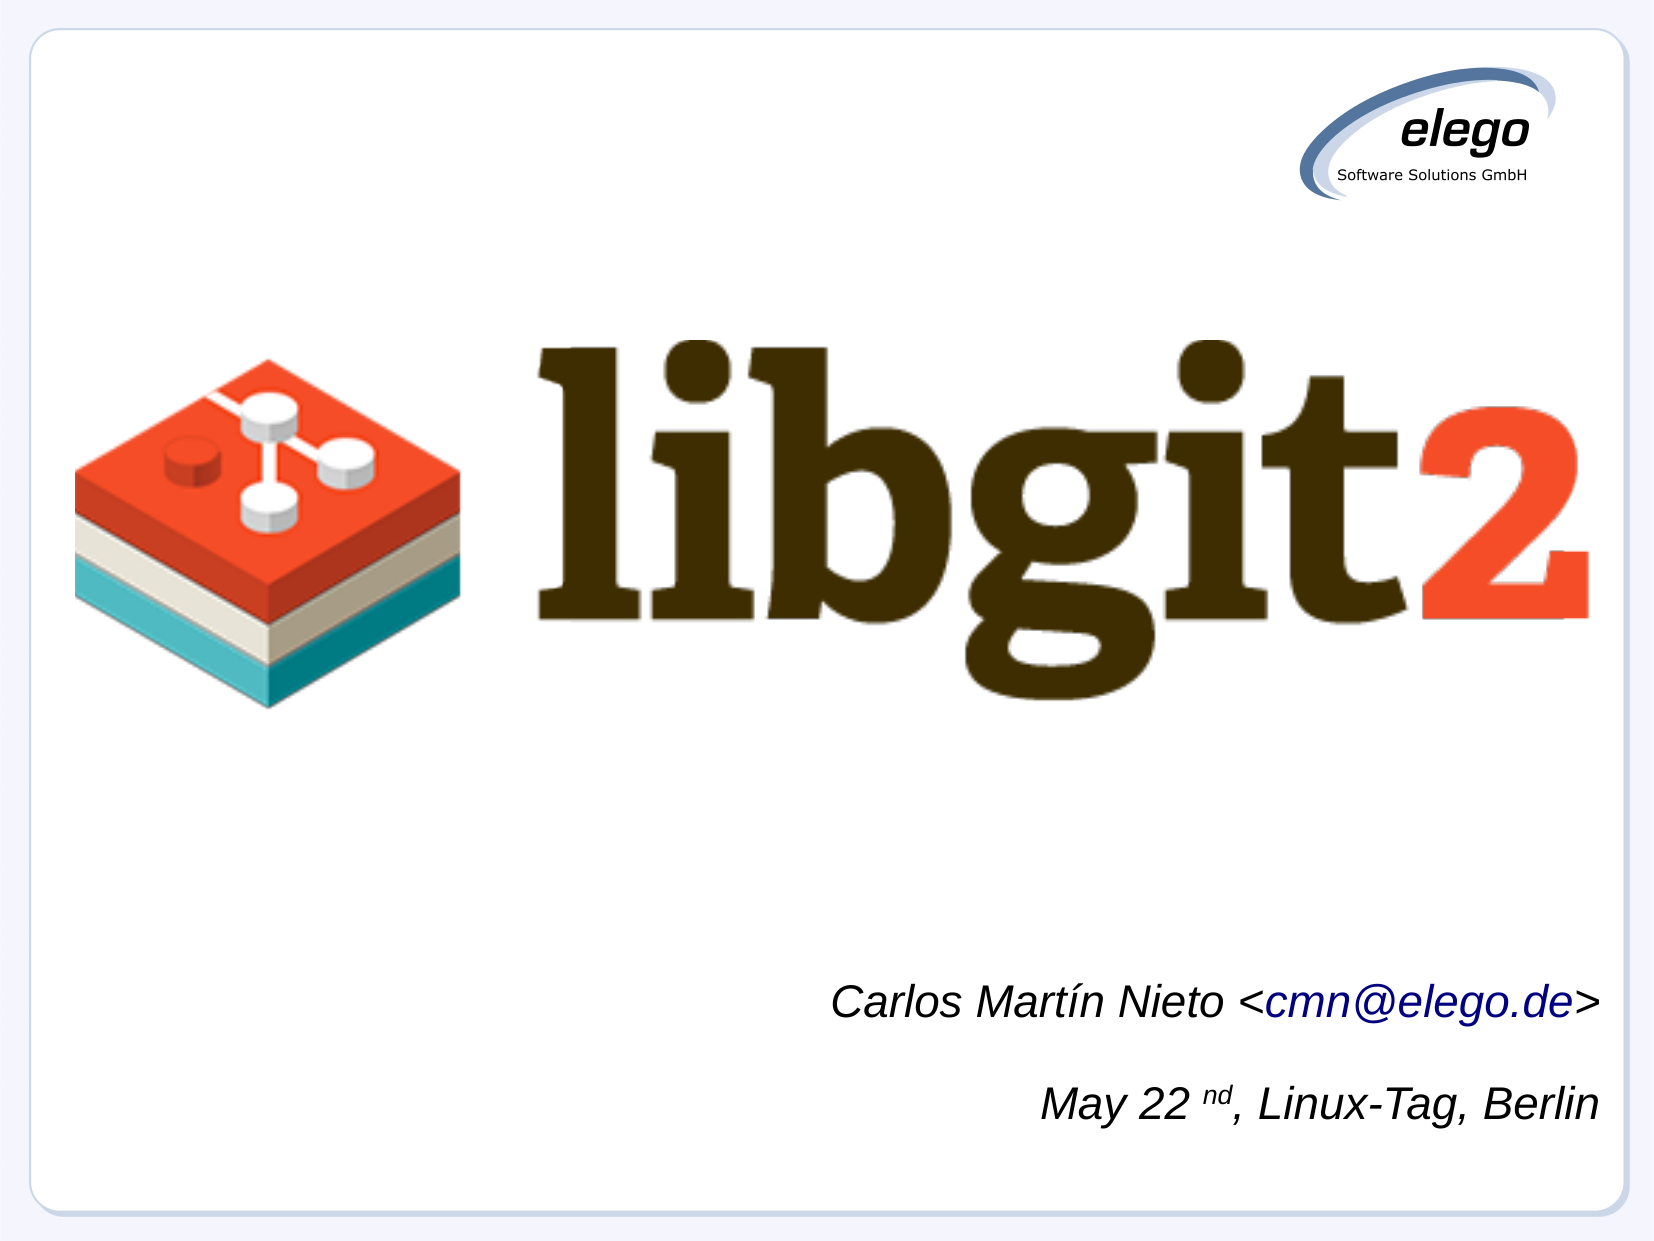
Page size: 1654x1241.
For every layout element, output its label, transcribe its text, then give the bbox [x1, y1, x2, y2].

subtitle Carlos Martín Nieto <cmn@elego.de> May 22 nd, Linux-Tag, Berlin [165, 975, 1654, 1182]
picture [0, 0, 1654, 1241]
